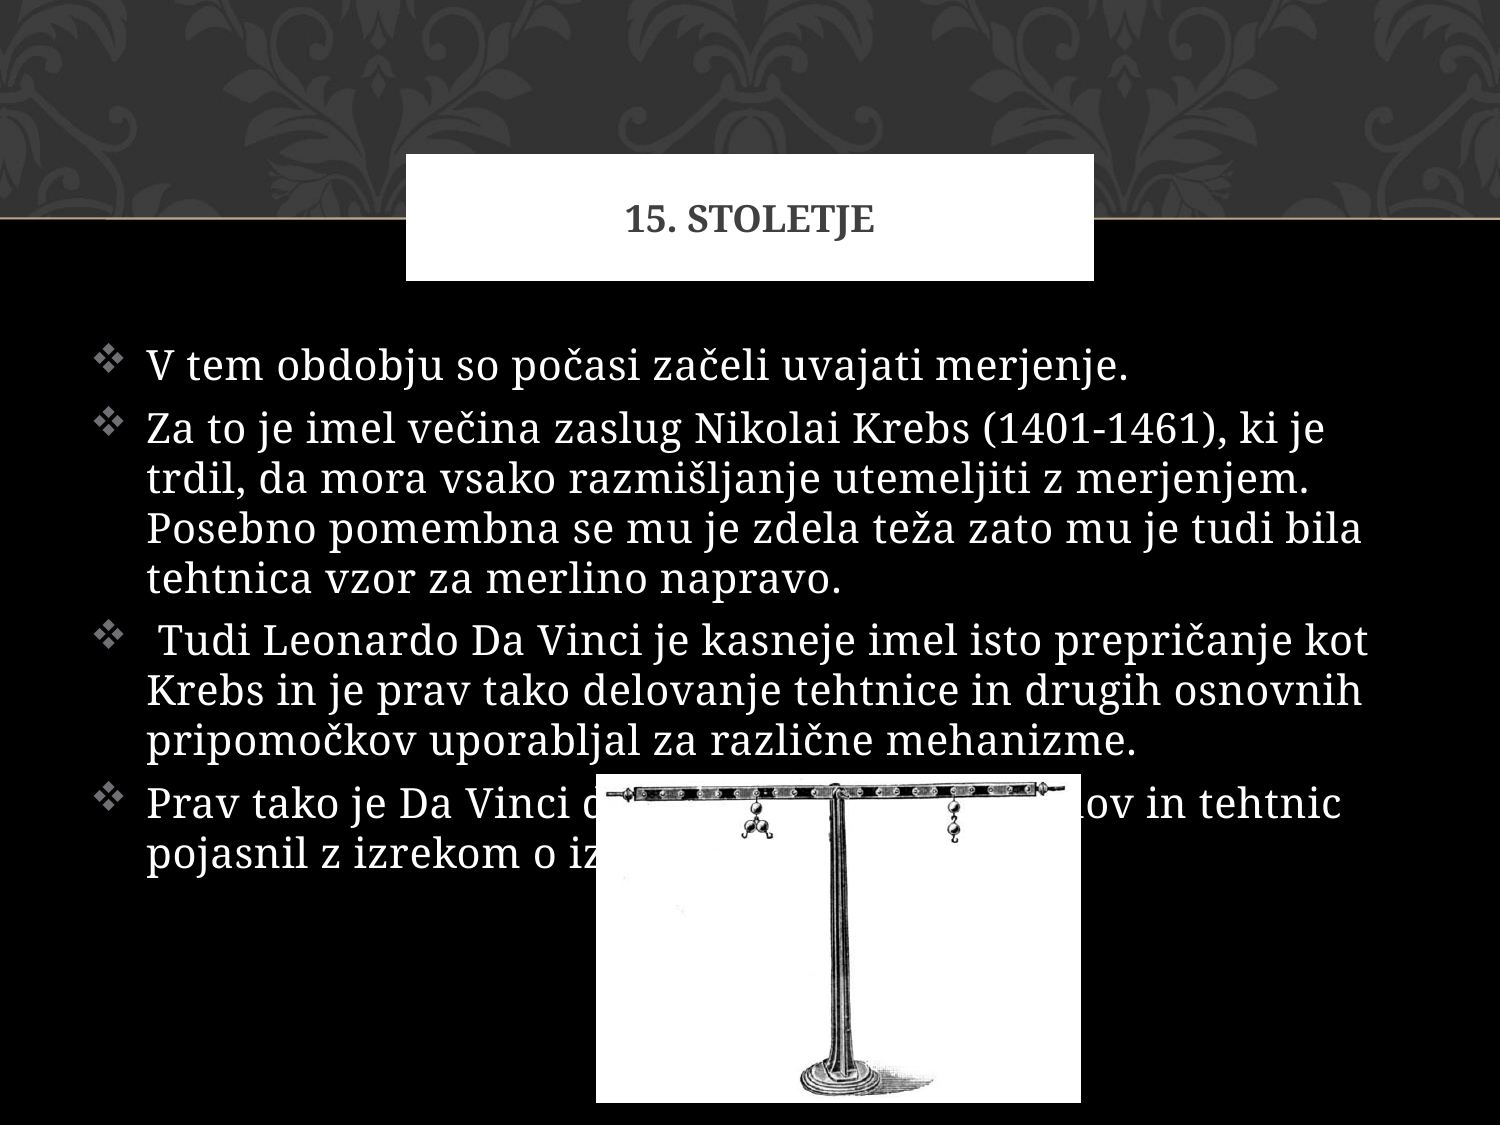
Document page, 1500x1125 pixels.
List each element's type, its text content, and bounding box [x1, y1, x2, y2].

list V tem obdobju so počasi začeli uvajati merjenje. Za to je imel večina zaslug Nikolai Krebs (1401-1461), ki je trdil, da mora vsako razmišljanje utemeljiti z merjenjem. Posebno pomembna se mu je zdela teža zato mu je tudi bila tehtnica vzor za merlino napravo. Tudi Leonardo Da Vinci je kasneje imel isto prepričanje kot Krebs in je prav tako delovanje tehtnice in drugih osnovnih pripomočkov uporabljal za različne mehanizme. Prav tako je Da Vinci delovanje šripcev, vzvodov in tehtnic pojasnil z izrekom o izvodu. [75, 331, 1425, 1000]
title 15. stoletje [412, 159, 1088, 275]
picture [596, 774, 1081, 1103]
picture [0, 0, 1500, 217]
